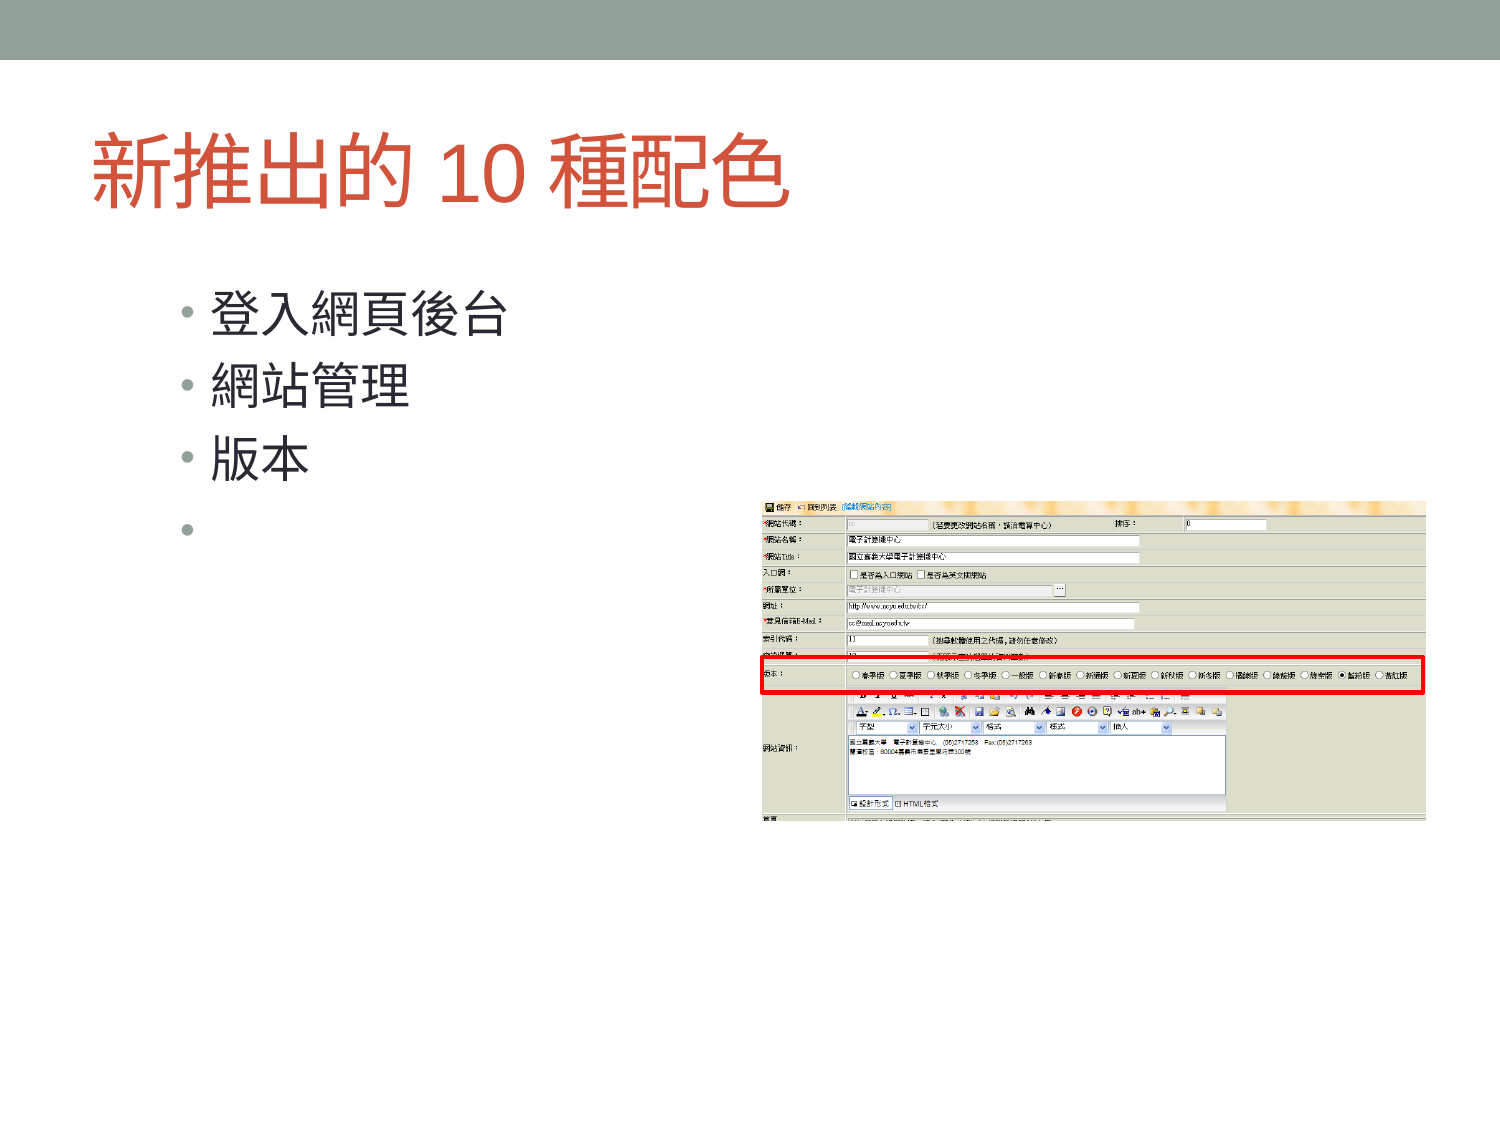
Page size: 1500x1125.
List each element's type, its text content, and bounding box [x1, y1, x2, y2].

text_box [762, 657, 1423, 692]
picture [762, 502, 1426, 821]
title 新推出的10種配色 [75, 87, 1426, 251]
list 登入網頁後台 網站管理 版本 [75, 274, 738, 1049]
